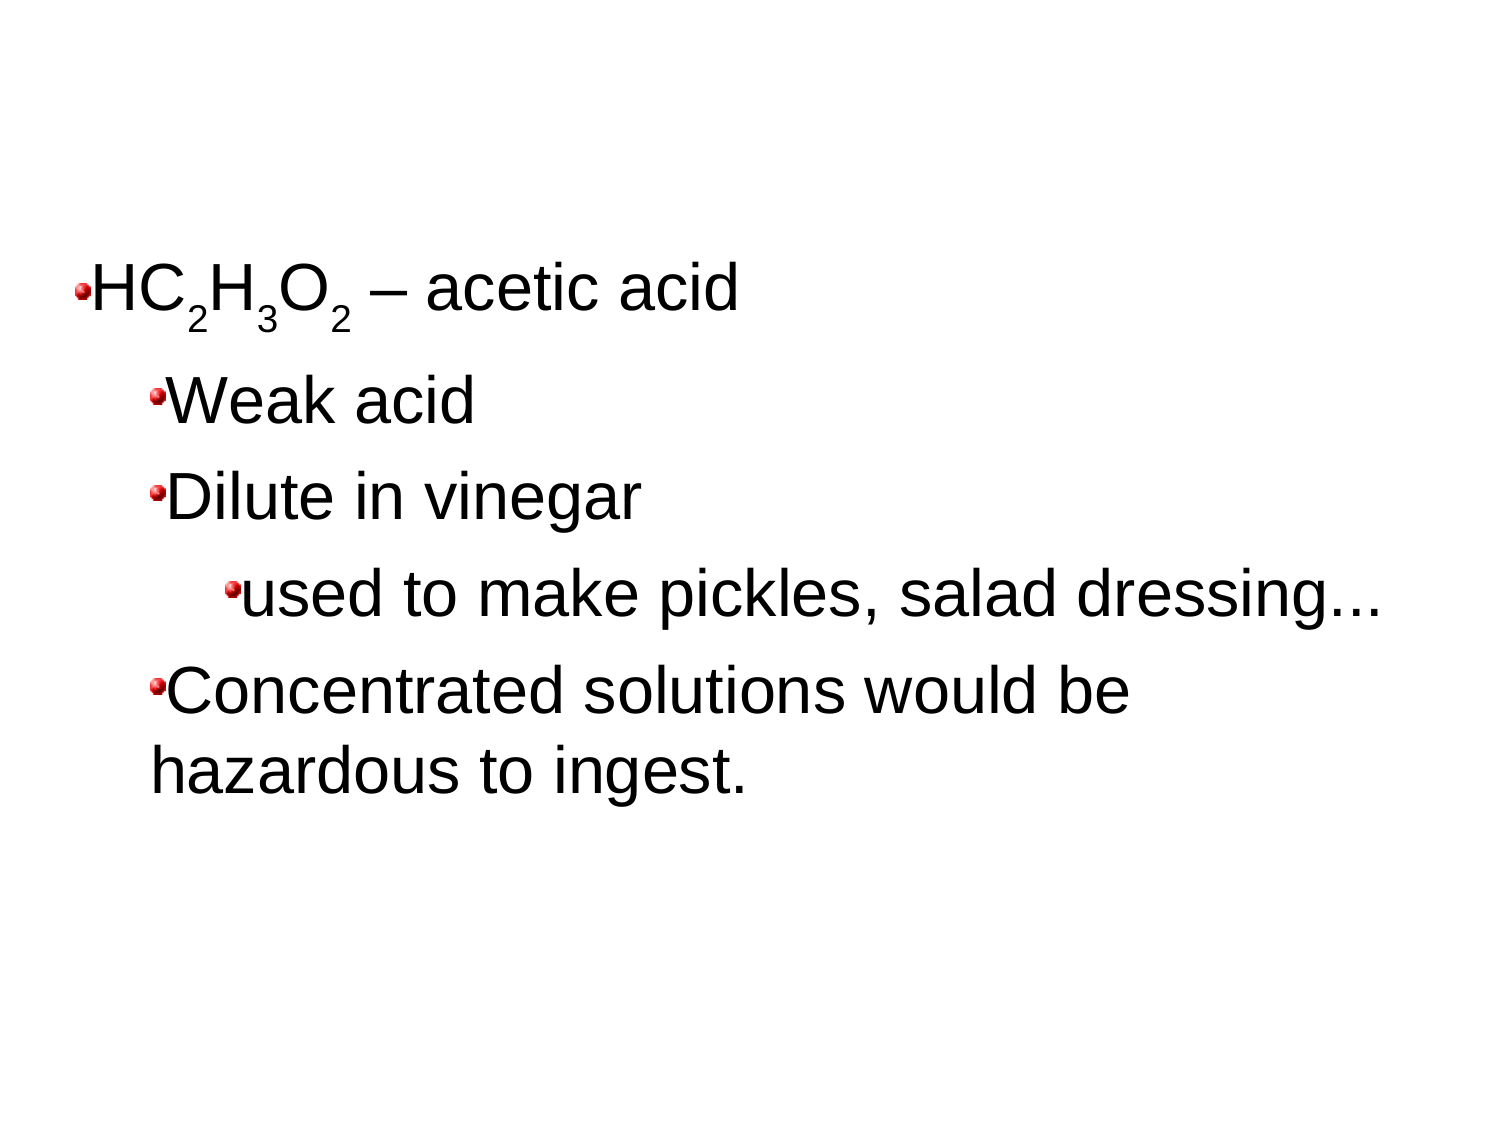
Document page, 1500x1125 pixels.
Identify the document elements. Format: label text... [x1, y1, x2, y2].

subtitle HC2H3O2 – acetic acid Weak acid Dilute in vinegar used to make pickles, salad dressing... Concentrated solutions would be hazardous to ingest. [75, 45, 1426, 1005]
